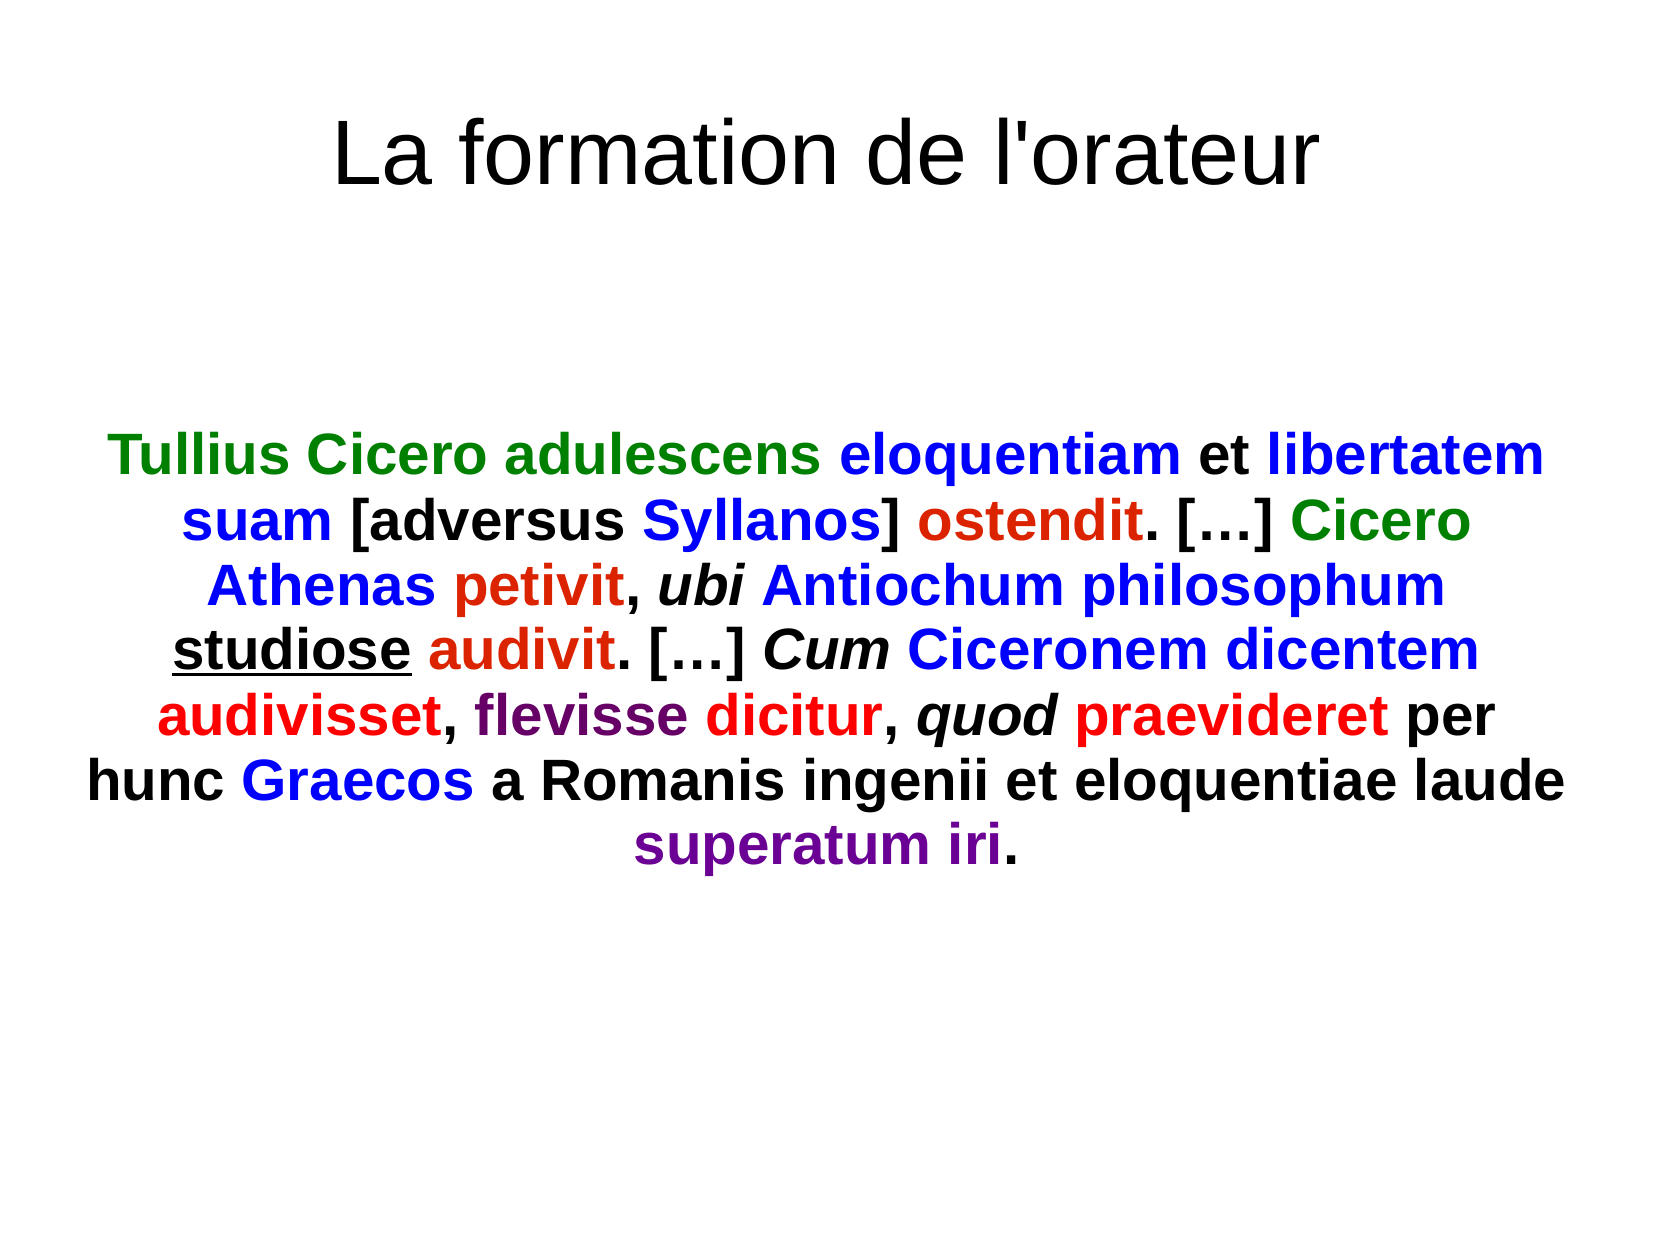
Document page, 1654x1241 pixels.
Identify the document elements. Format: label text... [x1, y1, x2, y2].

subtitle Tullius Cicero adulescens eloquentiam et libertatem suam [adversus Syllanos] ostendit. […] Cicero Athenas petivit, ubi Antiochum philosophum studiose audivit. […] Cum Ciceronem dicentem audivisset, flevisse dicitur, quod praevideret per hunc Graecos a Romanis ingenii et eloquentiae laude superatum iri. [82, 290, 1571, 1010]
title La formation de l'orateur [82, 49, 1571, 257]
